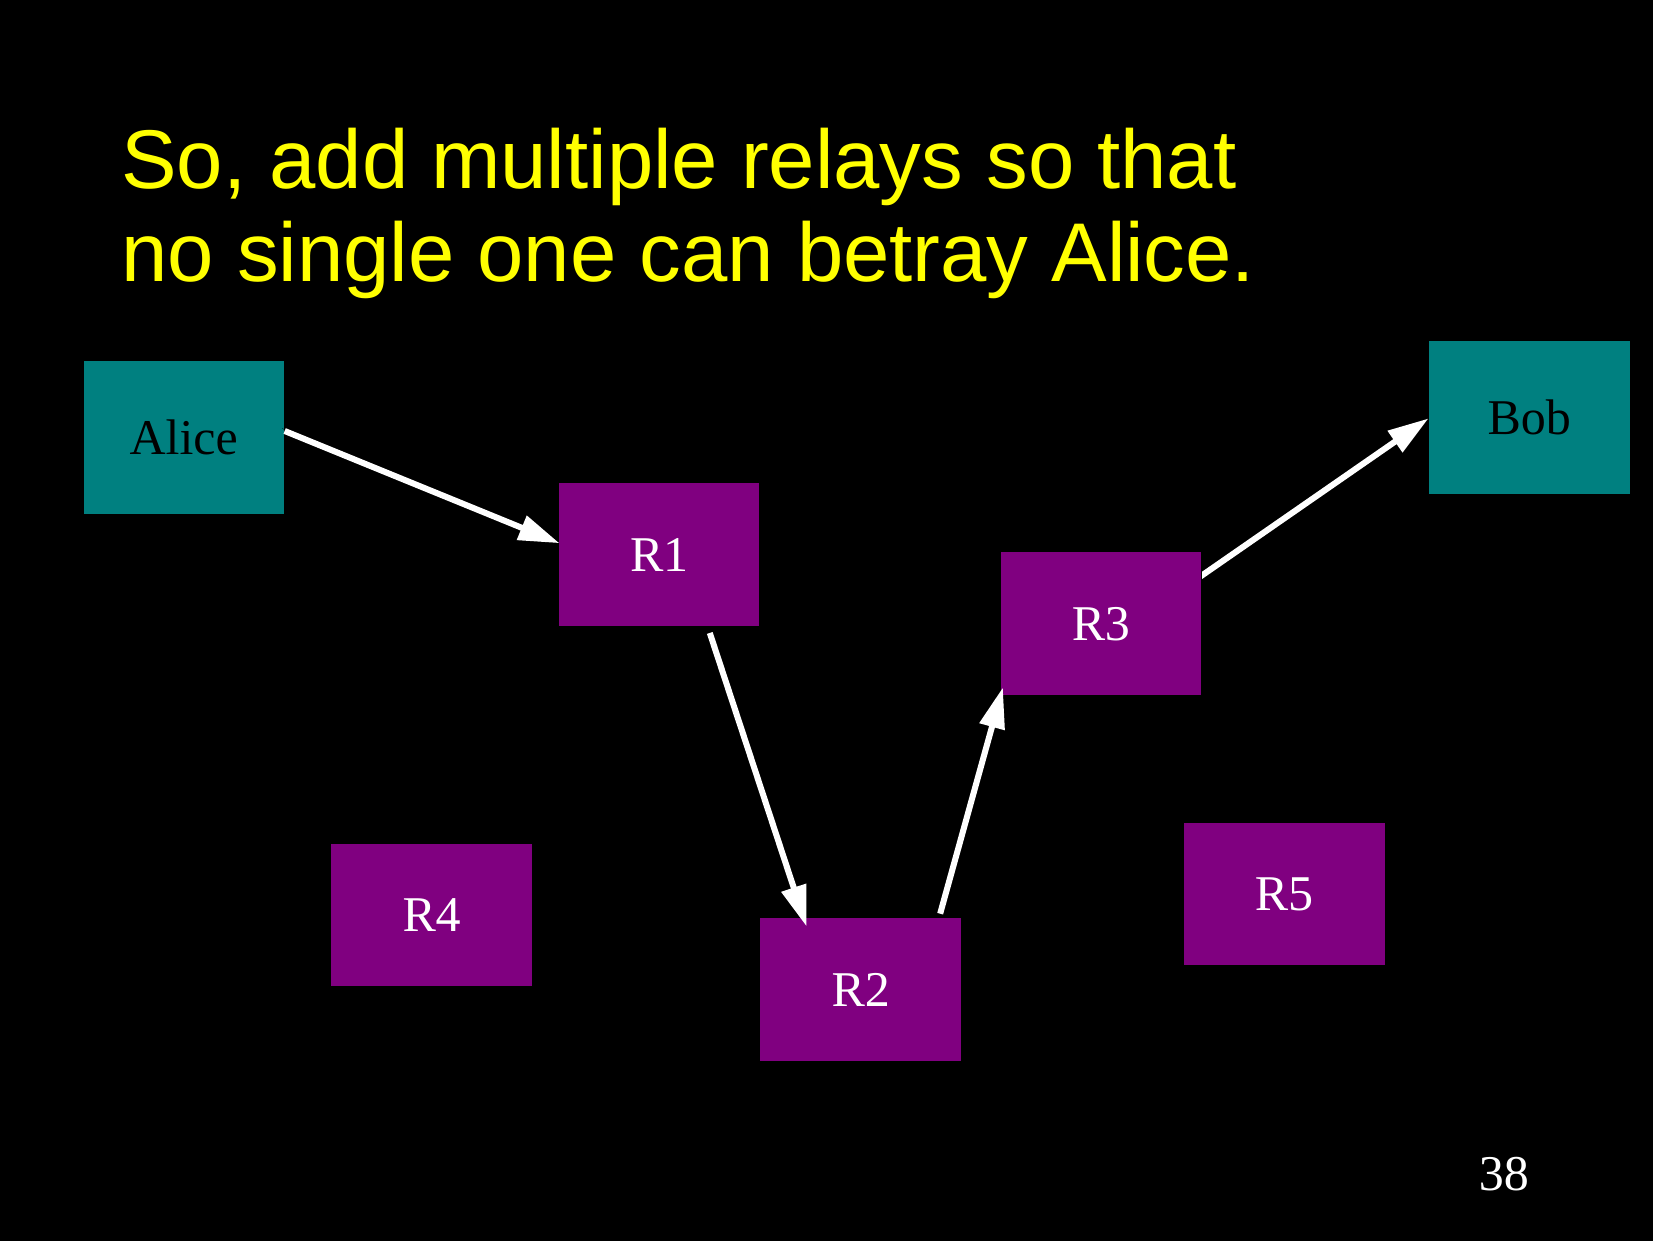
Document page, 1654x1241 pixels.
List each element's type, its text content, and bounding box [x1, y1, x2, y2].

text_box R3 [1000, 551, 1202, 696]
text_box Bob [1428, 340, 1631, 495]
title So, add multiple relays so that no single one can betray Alice. [121, 95, 1534, 318]
text_box R4 [330, 843, 533, 987]
text_box R5 [1183, 822, 1386, 966]
text_box R1 [558, 482, 760, 627]
text_box R2 [759, 917, 962, 1062]
text_box Alice [83, 360, 285, 515]
